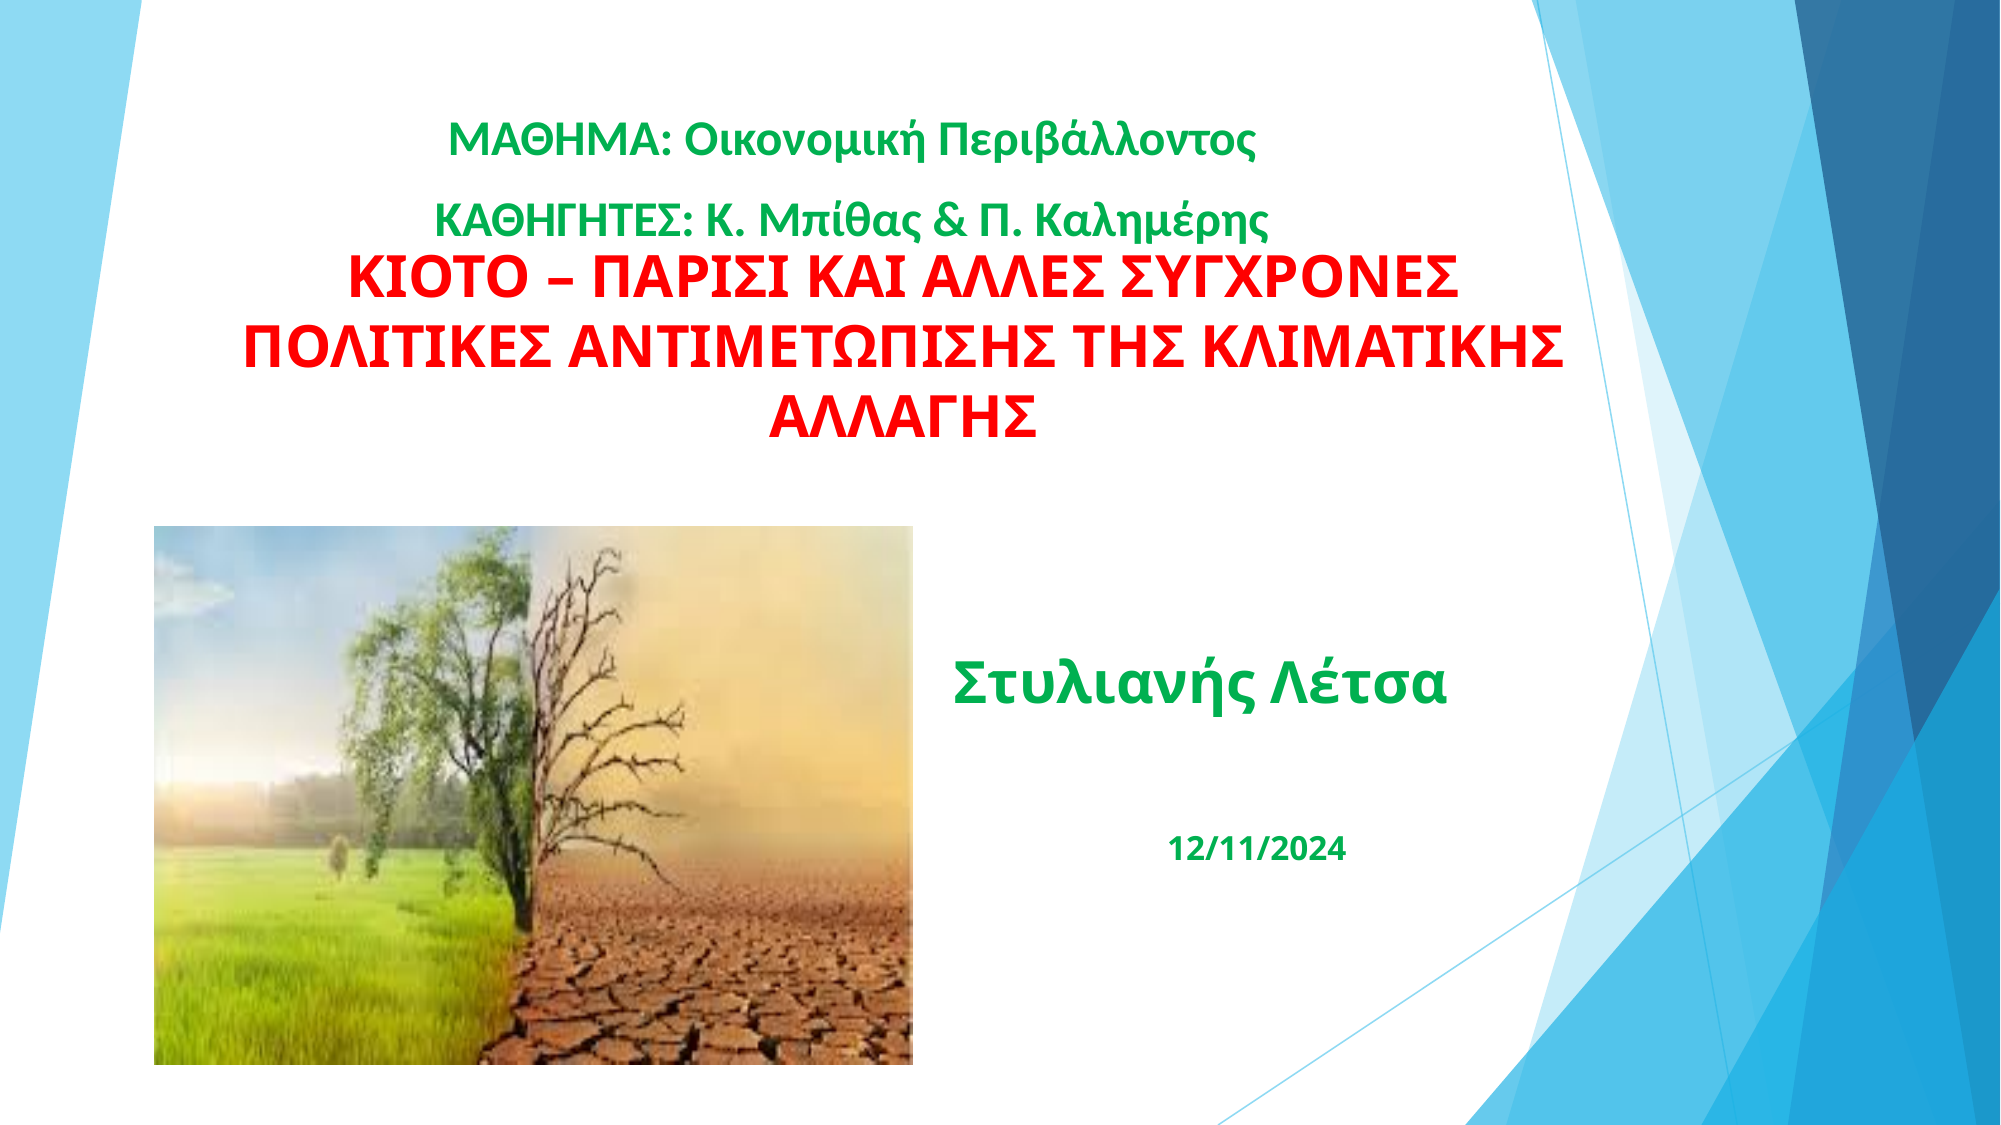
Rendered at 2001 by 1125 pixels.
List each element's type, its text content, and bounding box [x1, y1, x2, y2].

subtitle της Στυλιανής Λέτσα 12/11/2024 [168, 547, 1585, 1082]
title ΚΙΟΤΟ – ΠΑΡΙΣΙ ΚΑΙ ΑΛΛΕΣ ΣΥΓΧΡΟΝΕΣ ΠΟΛΙΤΙΚΕΣ ΑΝΤΙΜΕΤΩΠΙΣΗΣ ΤΗΣ ΚΛΙΜΑΤΙΚΗΣ ΑΛΛΑΓΗΣ [195, 31, 1612, 527]
text_box ΜΑΘΗΜΑ: Oικονομική Περιβάλλοντος ΚΑΘΗΓΗΤΕΣ: Κ. Μπίθας & Π. Καλημέρης [196, 94, 1508, 254]
picture [154, 526, 913, 1065]
